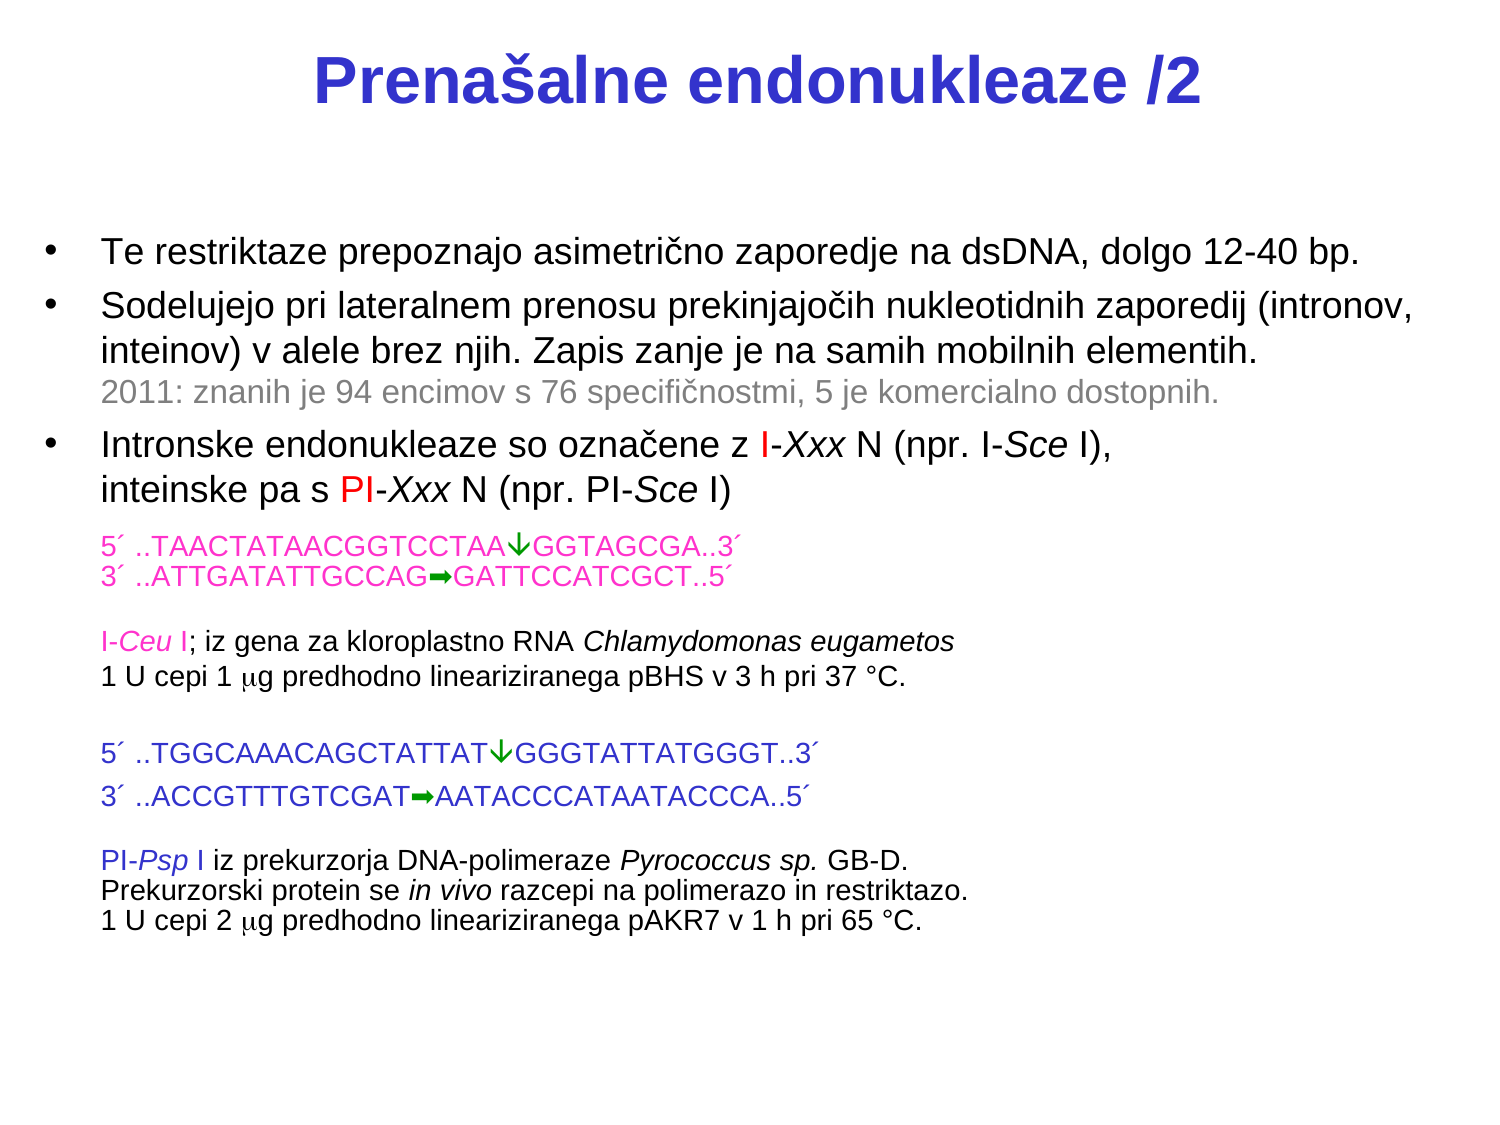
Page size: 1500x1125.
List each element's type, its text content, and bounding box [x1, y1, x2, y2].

title Prenašalne endonukleaze /2 [116, 29, 1400, 205]
list Te restriktaze prepoznajo asimetrično zaporedje na dsDNA, dolgo 12-40 bp. Sodelujejo pri lateralnem prenosu prekinjajočih nukleotidnih zaporedij (intronov, inteinov) v alele brez njih. Zapis zanje je na samih mobilnih elementih. 2011: znanih je 94 encimov s 76 specifičnostmi, 5 je komercialno dostopnih. Intronske endonukleaze so označene z I-Xxx N (npr. I-Sce I), inteinske pa s PI-Xxx N (npr. PI-Sce I) 5´ ..TAACTATAACGGTCCTAAGGTAGCGA..3´ 3´ ..ATTGATATTGCCAGGATTCCATCGCT..5´ I-Ceu I; iz gena za kloroplastno RNA Chlamydomonas eugametos 1 U cepi 1 g predhodno lineariziranega pBHS v 3 h pri 37 °C. 5´ ..TGGCAAACAGCTATTATGGGTATTATGGGT..3´ 3´ ..ACCGTTTGTCGATAATACCCATAATACCCA..5´ PI-Psp I iz prekurzorja DNA-polimeraze Pyrococcus sp. GB-D. Prekurzorski protein se in vivo razcepi na polimerazo in restriktazo. 1 U cepi 2 g predhodno lineariziranega pAKR7 v 1 h pri 65 °C. [29, 219, 1447, 1056]
